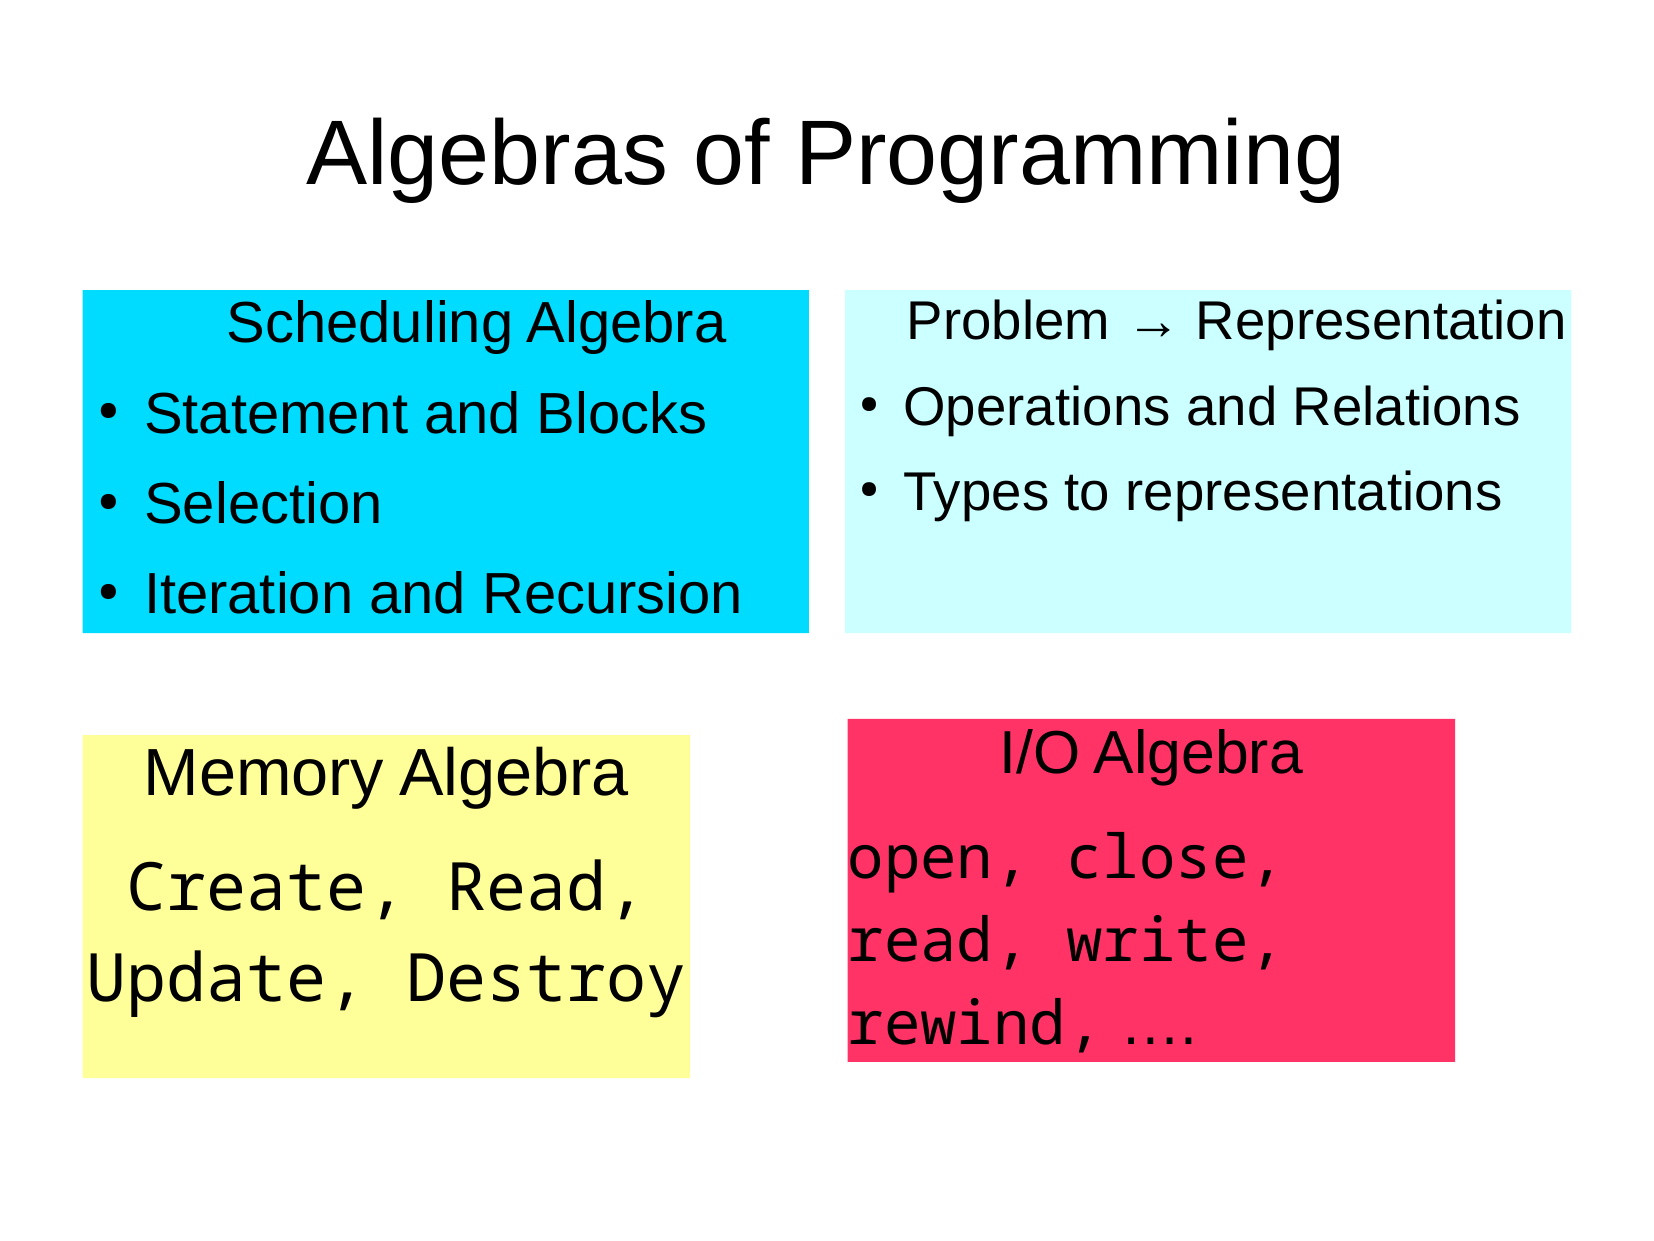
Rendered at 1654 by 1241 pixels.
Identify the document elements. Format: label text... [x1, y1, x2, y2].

list I/O Algebra open, close, read, write, rewind, …. [847, 718, 1456, 1062]
list Scheduling Algebra Statement and Blocks Selection Iteration and Recursion [82, 290, 809, 634]
list Memory Algebra Create, Read, Update, Destroy [82, 735, 691, 1079]
list Problem → Representation Operations and Relations Types to representations [845, 290, 1572, 634]
title Algebras of Programming [82, 49, 1571, 257]
